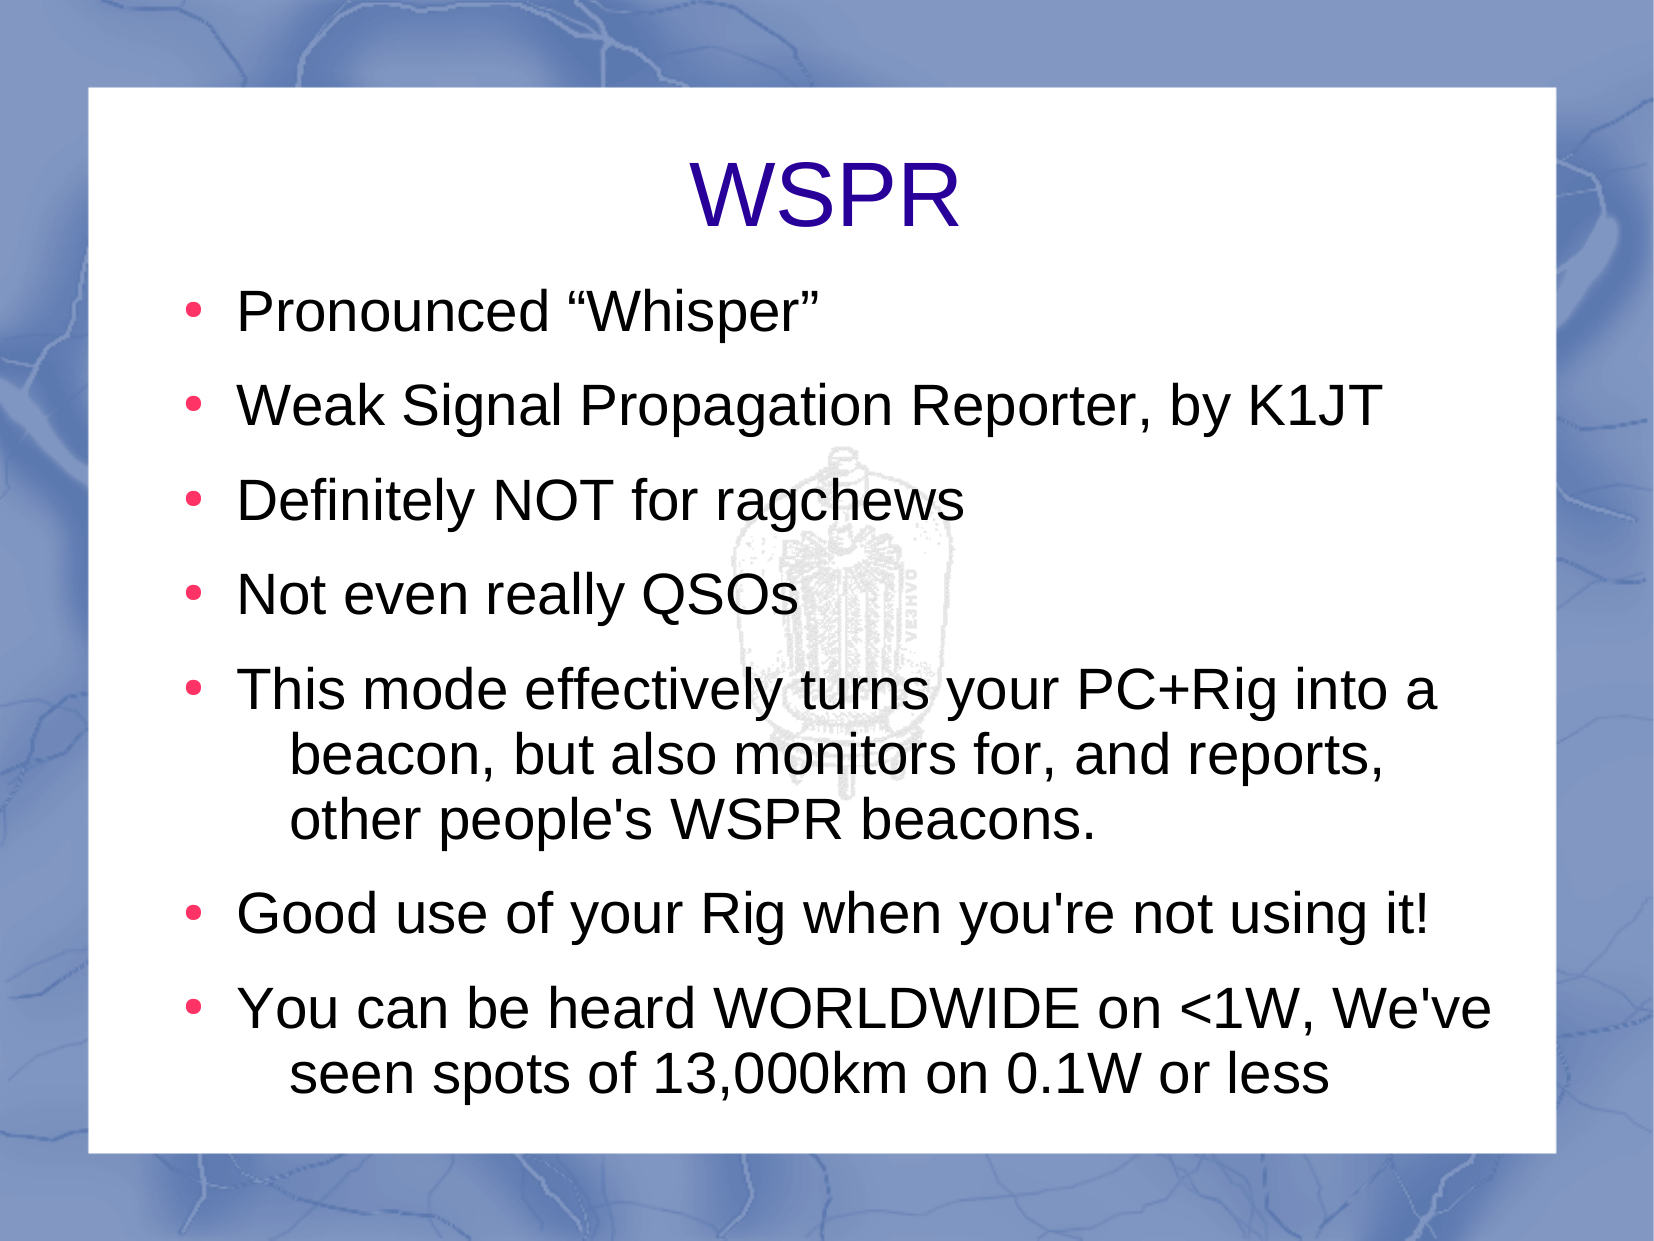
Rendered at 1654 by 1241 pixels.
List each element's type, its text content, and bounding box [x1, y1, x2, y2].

list Pronounced “Whisper” Weak Signal Propagation Reporter, by K1JT Definitely NOT for ragchews Not even really QSOs This mode effectively turns your PC+Rig into a beacon, but also monitors for, and reports, other people's WSPR beacons. Good use of your Rig when you're not using it! You can be heard WORLDWIDE on <1W, We've seen spots of 13,000km on 0.1W or less [147, 278, 1506, 1106]
picture [0, 0, 1654, 1241]
title WSPR [118, 90, 1536, 298]
